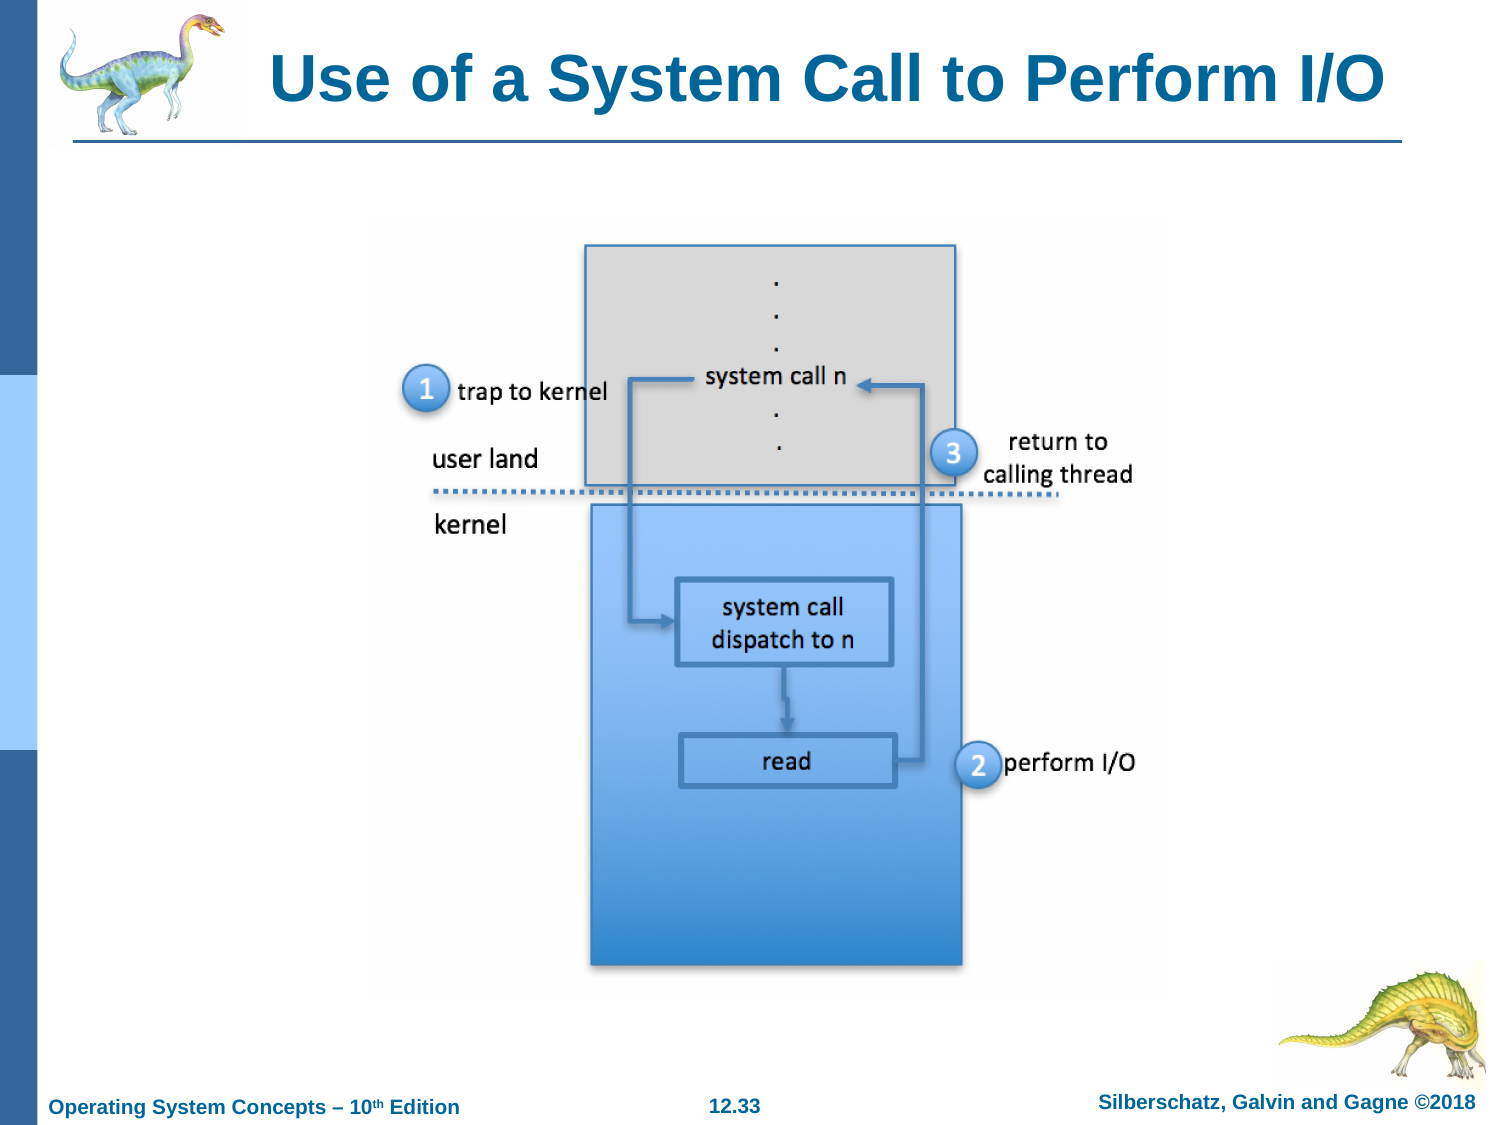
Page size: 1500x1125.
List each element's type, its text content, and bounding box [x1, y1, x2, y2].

picture [46, 0, 243, 149]
picture [1275, 959, 1486, 1090]
picture [1415, 1094, 1423, 1099]
title Use of a System Call to Perform I/O [197, 27, 1461, 123]
picture [369, 220, 1168, 997]
